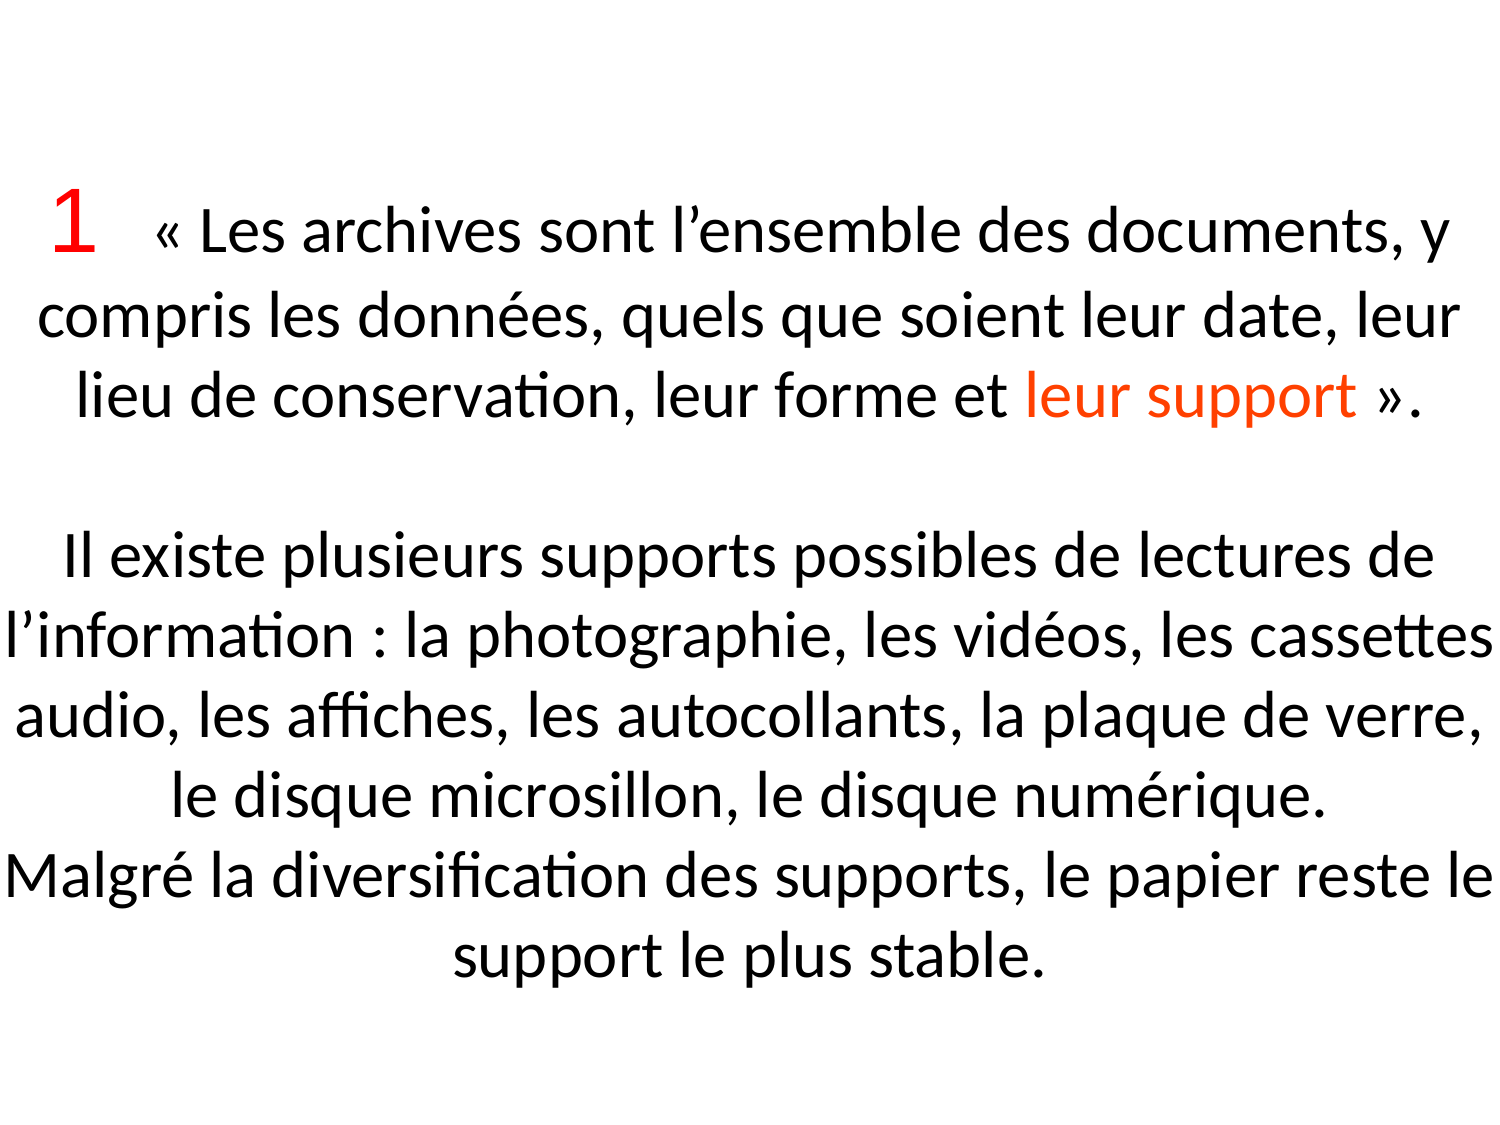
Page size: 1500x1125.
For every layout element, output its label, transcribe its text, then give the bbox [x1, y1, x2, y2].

subtitle [147, 503, 1364, 964]
title 1 « Les archives sont l’ensemble des documents, y compris les données, quels que soient leur date, leur lieu de conservation, leur forme et leur support ». Il existe plusieurs supports possibles de lectures de l’information : la photographie, les vidéos, les cassettes audio, les affiches, les autocollants, la plaque de verre, le disque microsillon, le disque numérique. Malgré la diversification des supports, le papier reste le support le plus stable. [0, 29, 1500, 1122]
